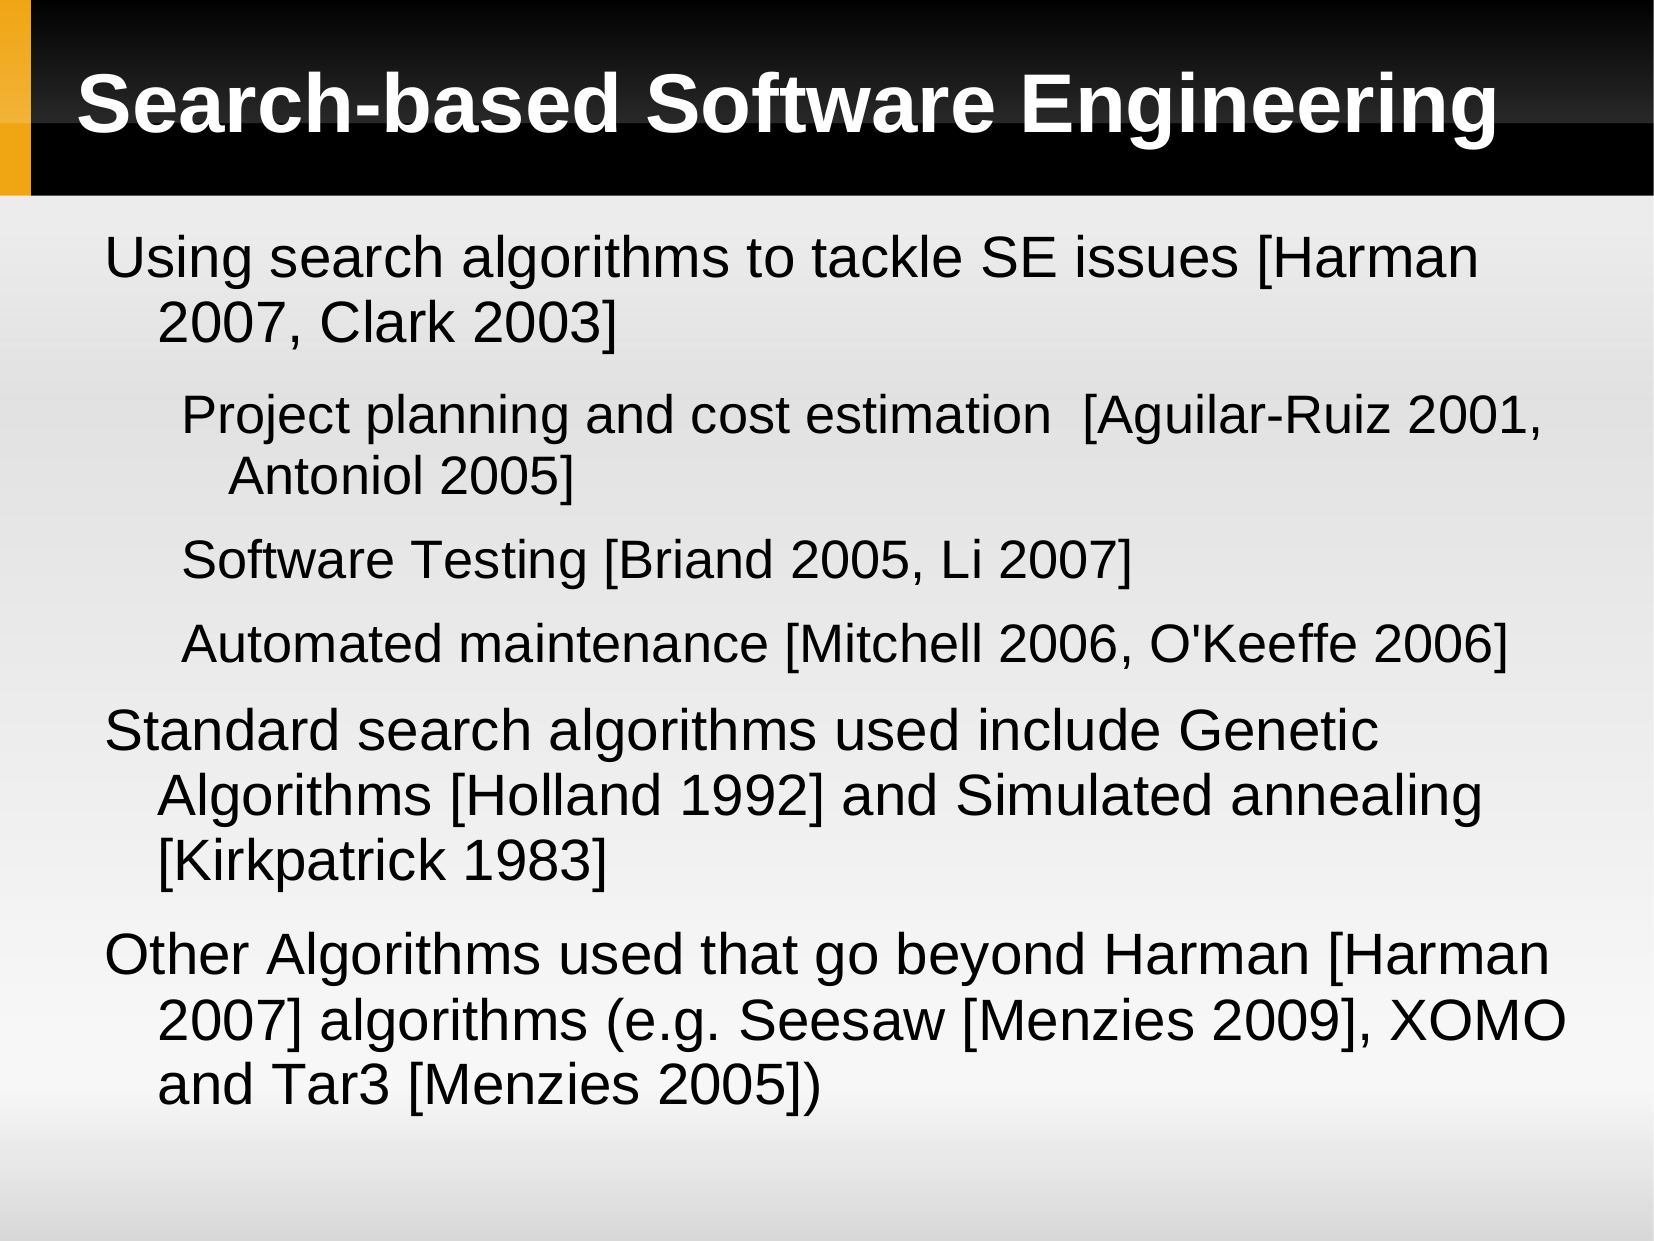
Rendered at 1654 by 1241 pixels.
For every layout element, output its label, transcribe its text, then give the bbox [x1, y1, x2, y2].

picture [0, 0, 1654, 1241]
list Using search algorithms to tackle SE issues [Harman 2007, Clark 2003] Project planning and cost estimation [Aguilar-Ruiz 2001, Antoniol 2005] Software Testing [Briand 2005, Li 2007] Automated maintenance [Mitchell 2006, O'Keeffe 2006] Standard search algorithms used include Genetic Algorithms [Holland 1992] and Simulated annealing [Kirkpatrick 1983] Other Algorithms used that go beyond Harman [Harman 2007] algorithms (e.g. Seesaw [Menzies 2009], XOMO and Tar3 [Menzies 2005]) [86, 225, 1576, 1118]
title Search-based Software Engineering [76, 7, 1565, 200]
